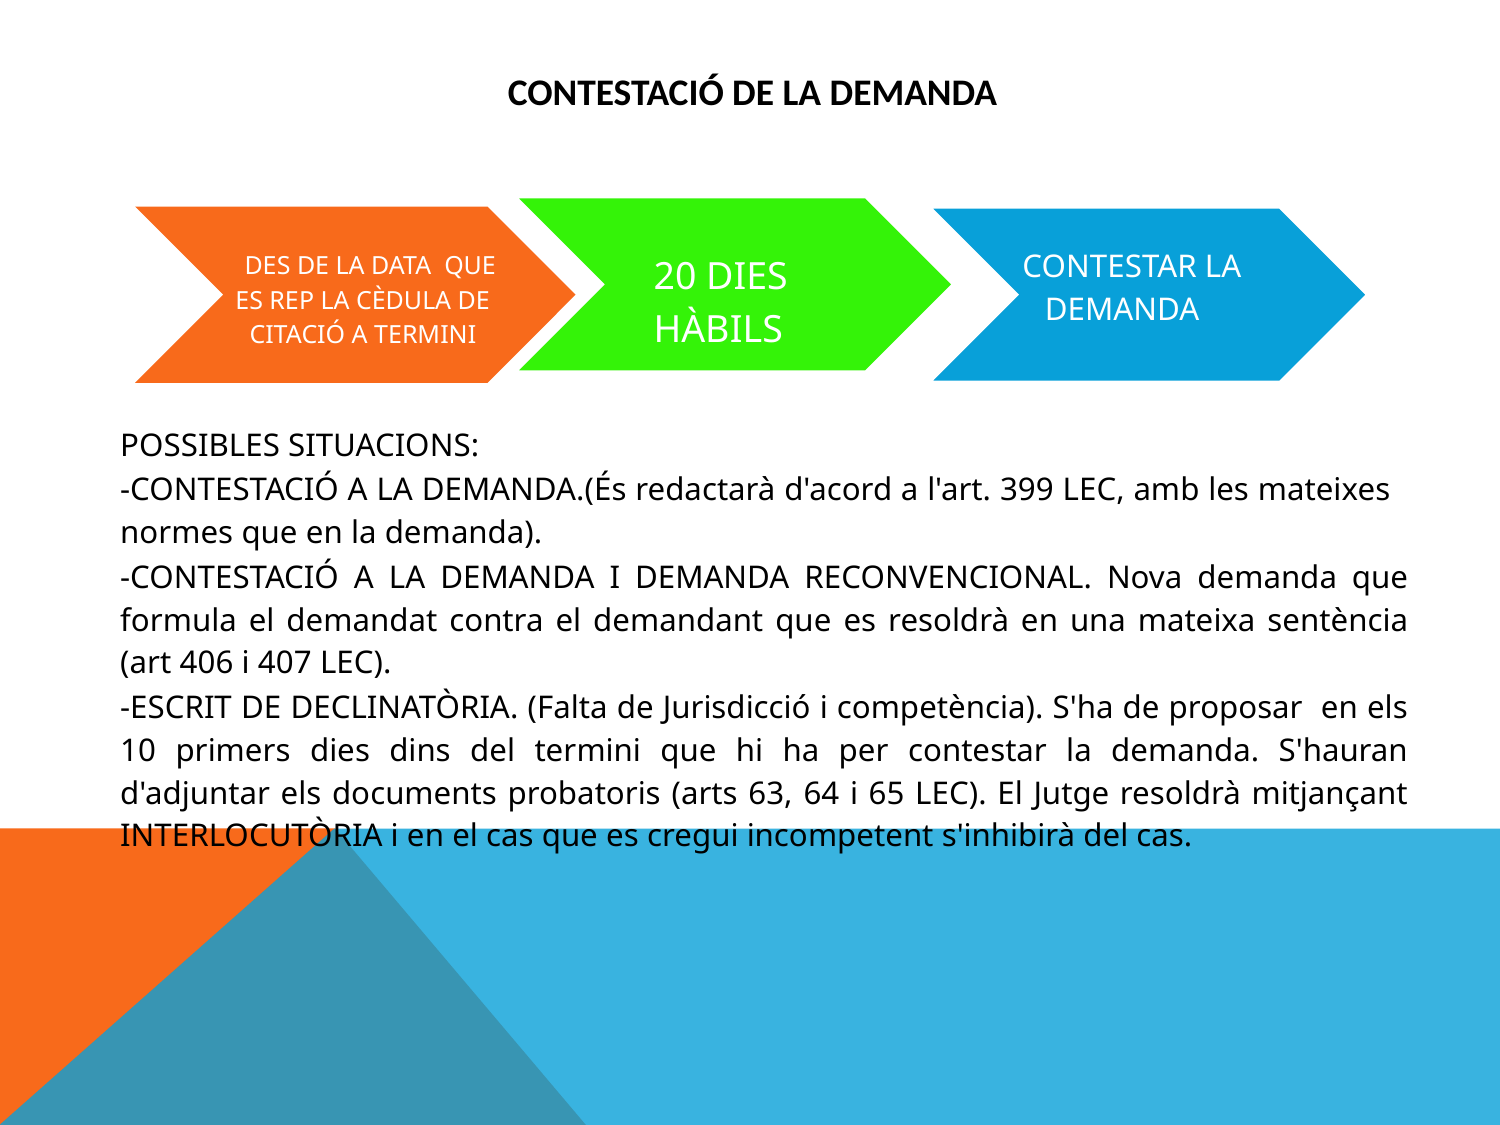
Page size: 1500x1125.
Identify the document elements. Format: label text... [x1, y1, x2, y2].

text_box POSSIBLES SITUACIONS: -CONTESTACIÓ A LA DEMANDA.(És redactarà d'acord a l'art. 399 LEC, amb les mateixes normes que en la demanda). -CONTESTACIÓ A LA DEMANDA I DEMANDA RECONVENCIONAL. Nova demanda que formula el demandat contra el demandant que es resoldrà en una mateixa sentència (art 406 i 407 LEC). -ESCRIT DE DECLINATÒRIA. (Falta de Jurisdicció i competència). S'ha de proposar en els 10 primers dies dins del termini que hi ha per contestar la demanda. S'hauran d'adjuntar els documents probatoris (arts 63, 64 i 65 LEC). El Jutge resoldrà mitjançant INTERLOCUTÒRIA i en el cas que es cregui incompetent s'inhibirà del cas. [118, 420, 1418, 857]
text_box DES DE LA DATA QUE ES REP LA CÈDULA DE CITACIÓ A TERMINI [222, 236, 503, 351]
text_box [935, 209, 1364, 380]
text_box [521, 199, 950, 370]
text_box [135, 206, 576, 383]
text_box 20 DIES HÀBILS [651, 247, 827, 354]
title CONTESTACIÓ DE LA DEMANDA [373, 66, 1130, 257]
text_box CONTESTAR LA DEMANDA [1003, 236, 1300, 330]
